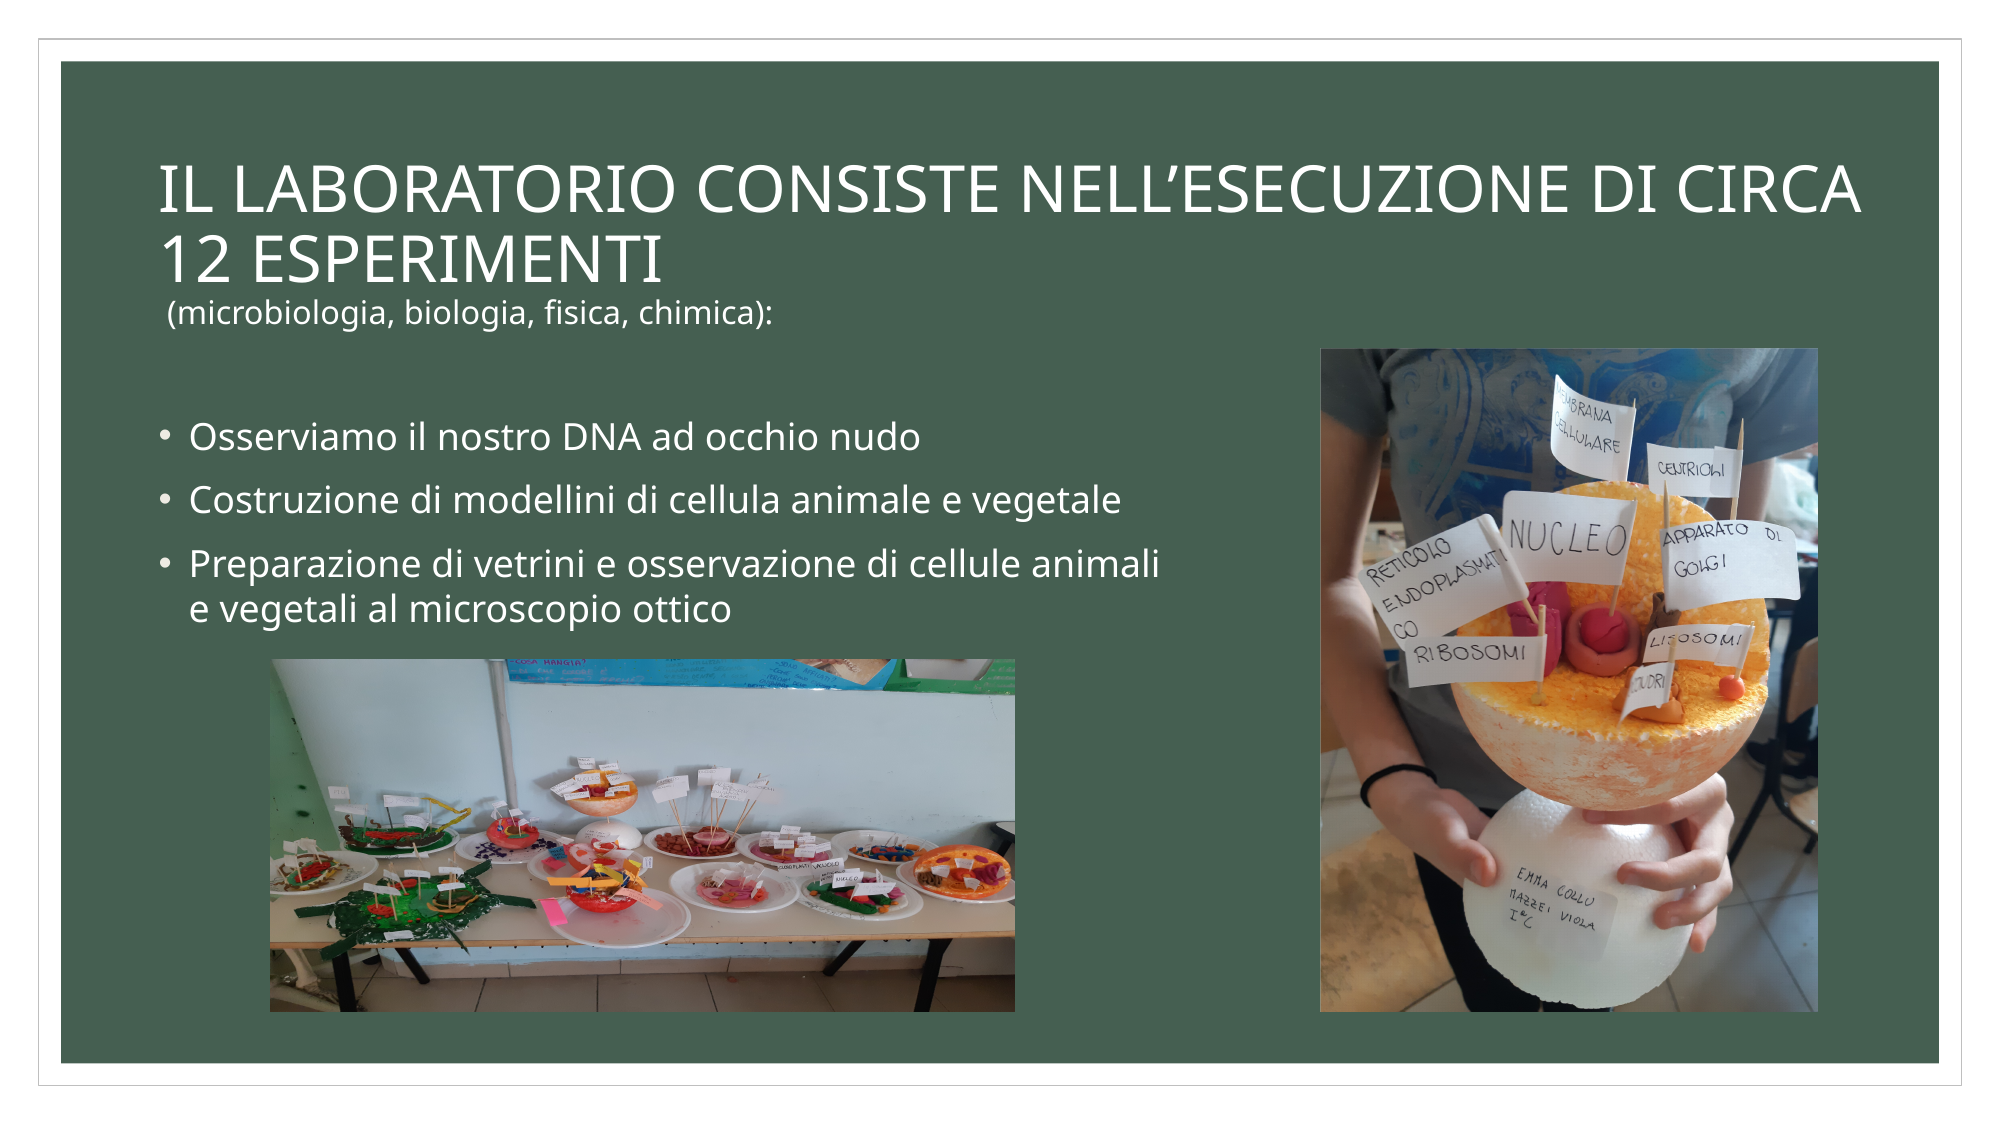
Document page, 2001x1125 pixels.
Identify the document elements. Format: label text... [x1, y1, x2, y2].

list Osserviamo il nostro DNA ad occhio nudo Costruzione di modellini di cellula animale e vegetale Preparazione di vetrini e osservazione di cellule animali e vegetali al microscopio ottico [143, 404, 1197, 1050]
picture [270, 659, 1015, 1012]
picture [1320, 348, 1818, 1012]
title IL LABORATORIO CONSISTE NELL’ESECUZIONE DI CIRCA 12 ESPERIMENTI (microbiologia, biologia, fisica, chimica): [143, 148, 1966, 426]
